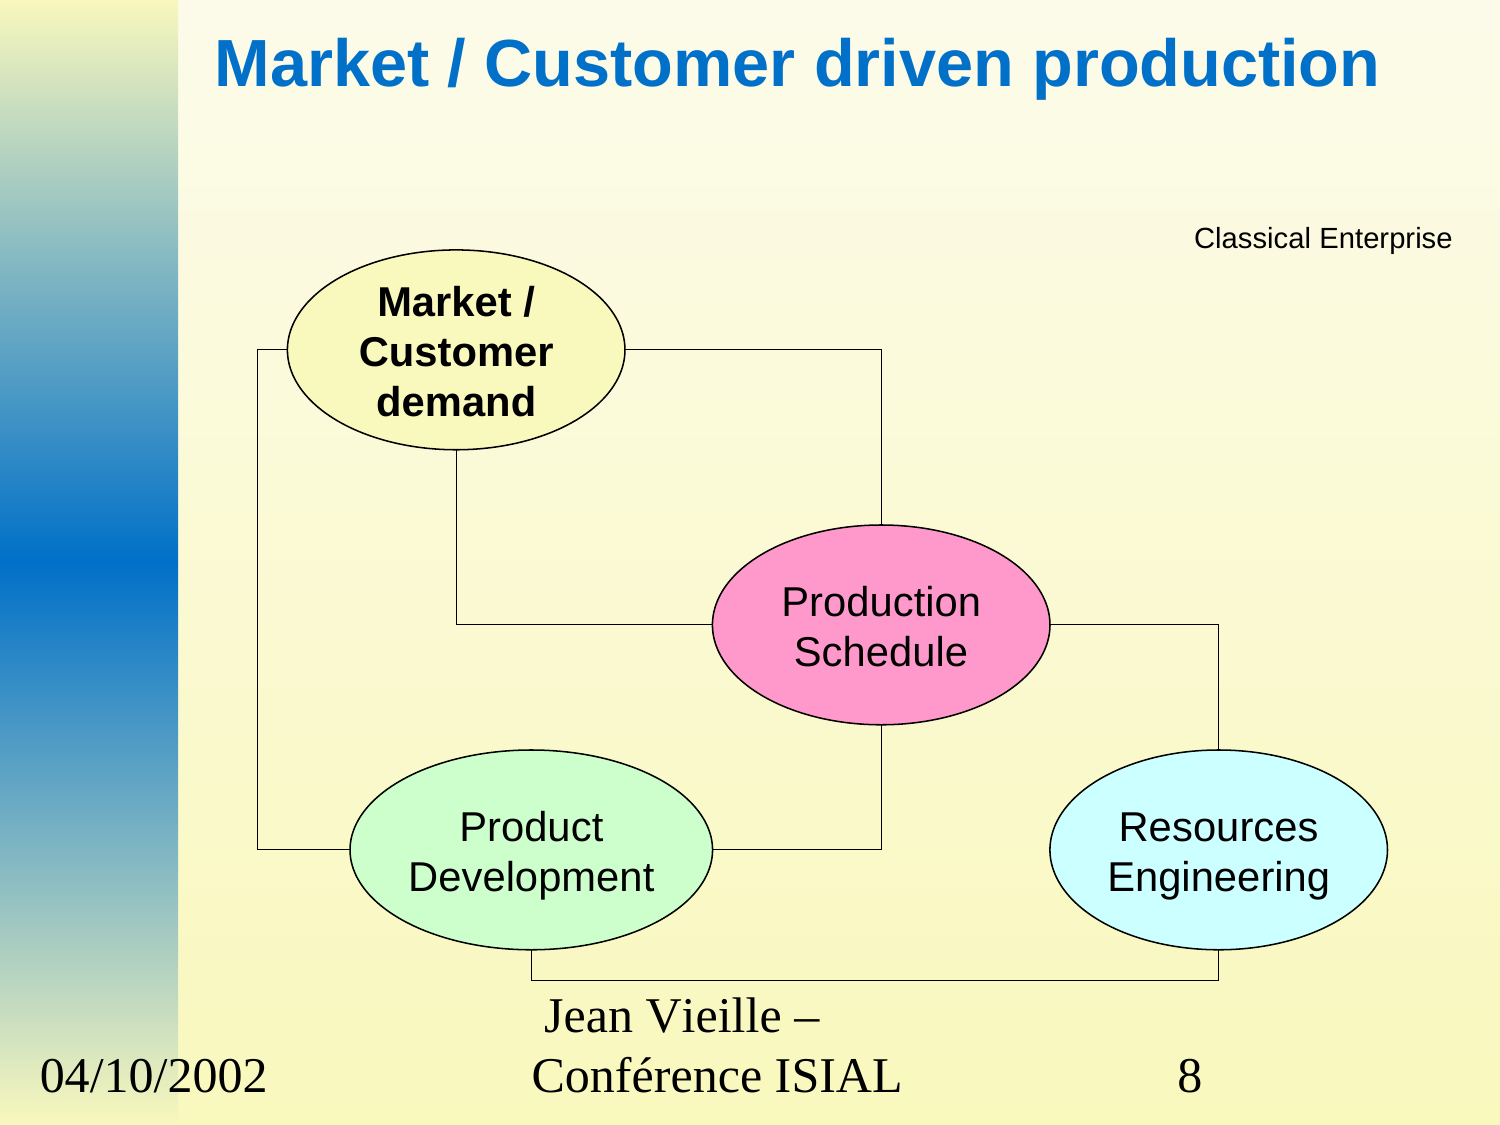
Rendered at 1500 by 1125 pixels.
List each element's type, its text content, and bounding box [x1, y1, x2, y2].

list Classical Enterprise [189, 212, 1468, 1000]
title Market / Customer driven production [199, 12, 1466, 201]
